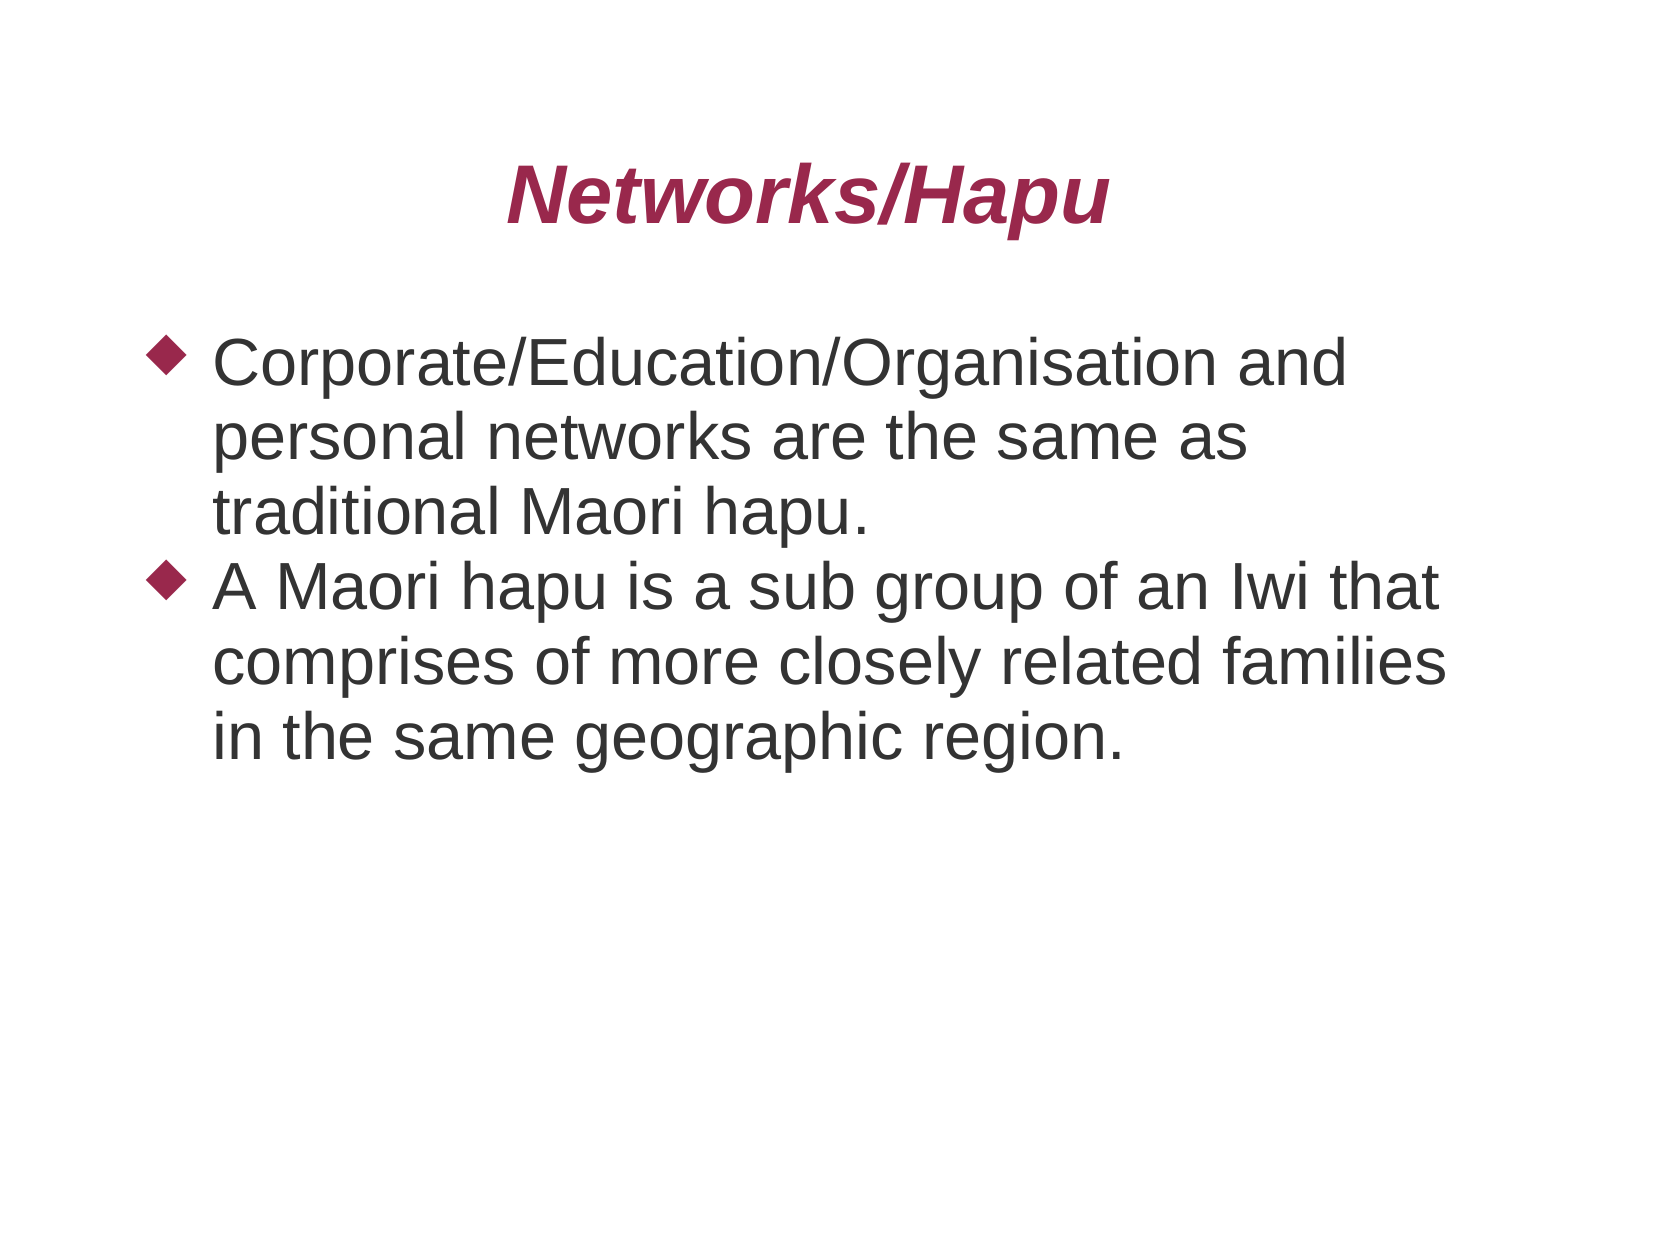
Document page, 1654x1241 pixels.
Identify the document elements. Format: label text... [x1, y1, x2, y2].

list Corporate/Education/Organisation and personal networks are the same as traditional Maori hapu. A Maori hapu is a sub group of an Iwi that comprises of more closely related families in the same geographic region. [129, 324, 1489, 975]
title Networks/Hapu [82, 90, 1536, 298]
